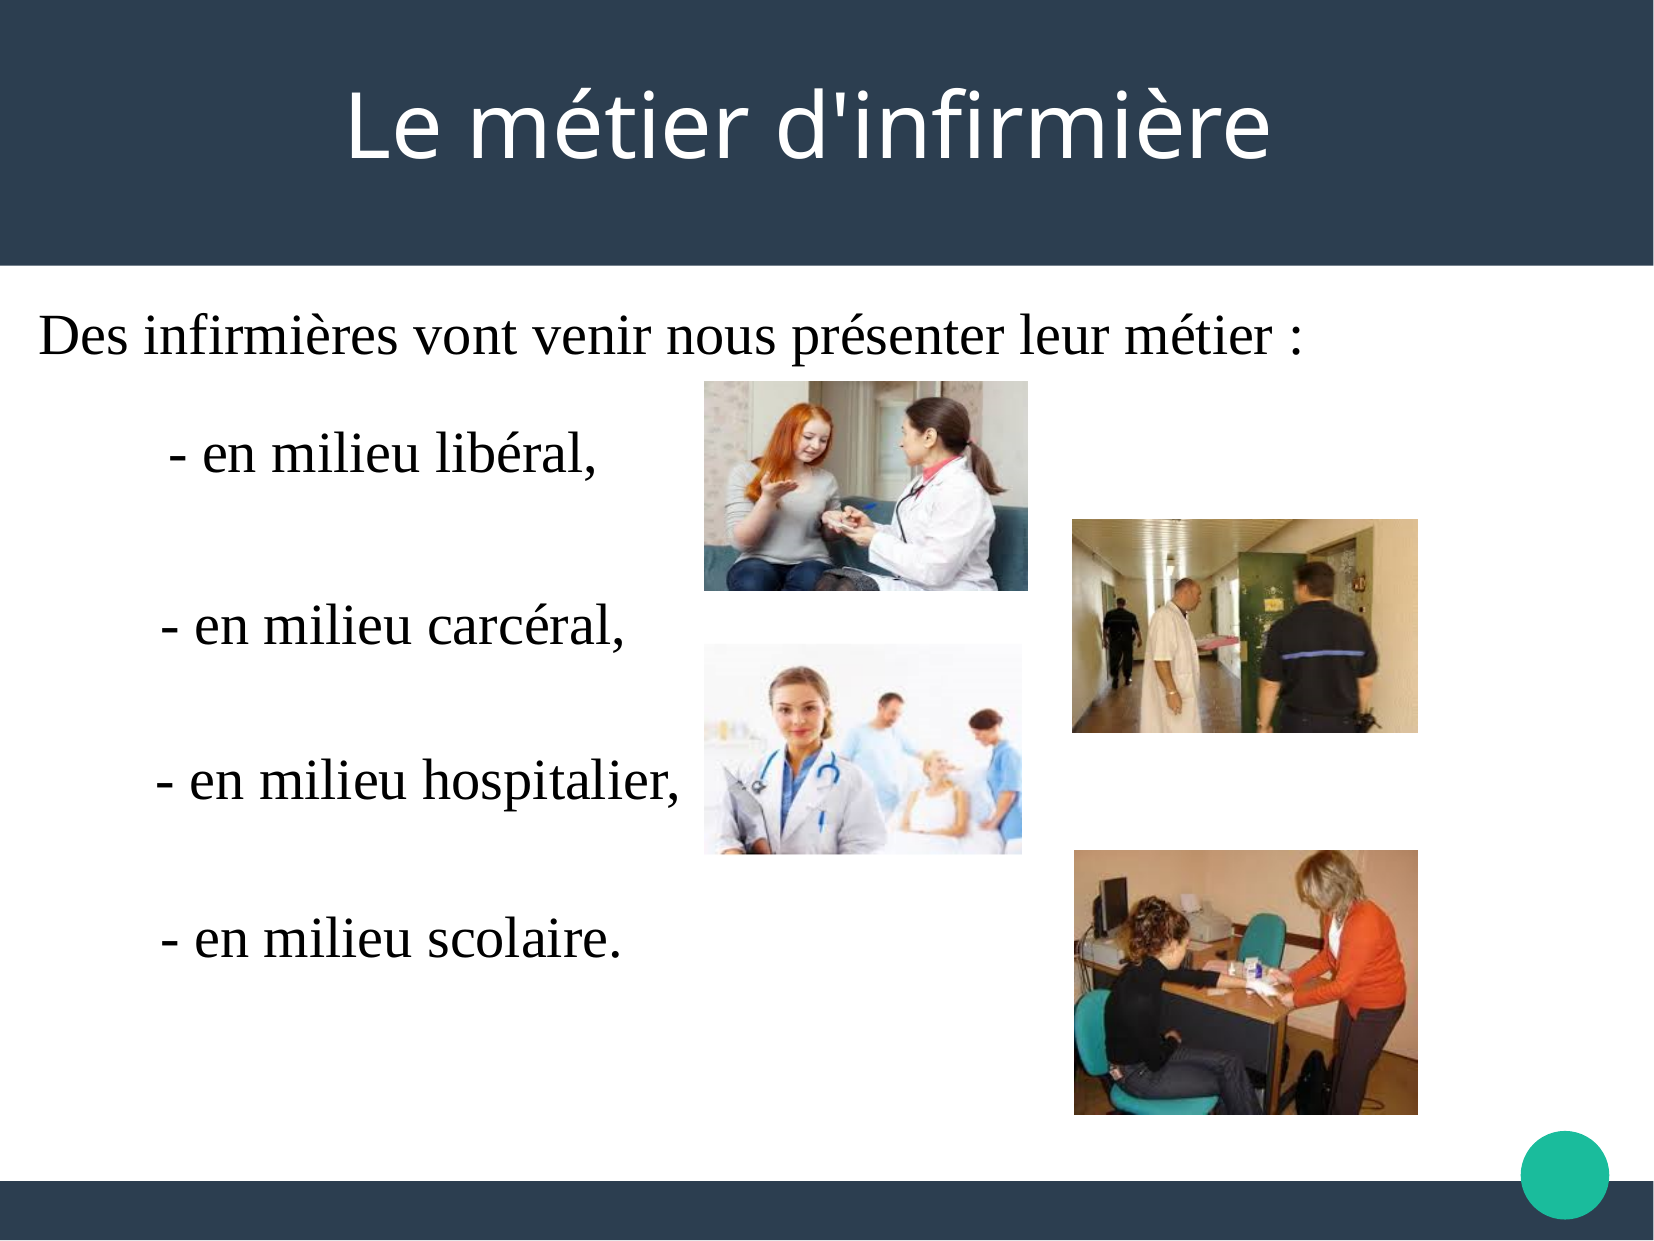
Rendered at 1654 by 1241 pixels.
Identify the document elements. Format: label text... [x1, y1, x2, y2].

picture [1074, 850, 1418, 1115]
text_box - en milieu hospitalier, [105, 740, 705, 886]
text_box - en milieu libéral, [118, 413, 1111, 494]
text_box Des infirmières vont venir nous présenter leur métier : [23, 295, 1607, 376]
picture [704, 381, 1028, 413]
picture [704, 602, 1022, 898]
text_box - en milieu carcéral, [110, 585, 686, 732]
text_box Le métier d'infirmière [23, 53, 1595, 213]
picture [704, 494, 1028, 591]
picture [1072, 519, 1418, 733]
text_box - en milieu scolaire. [110, 897, 733, 1052]
